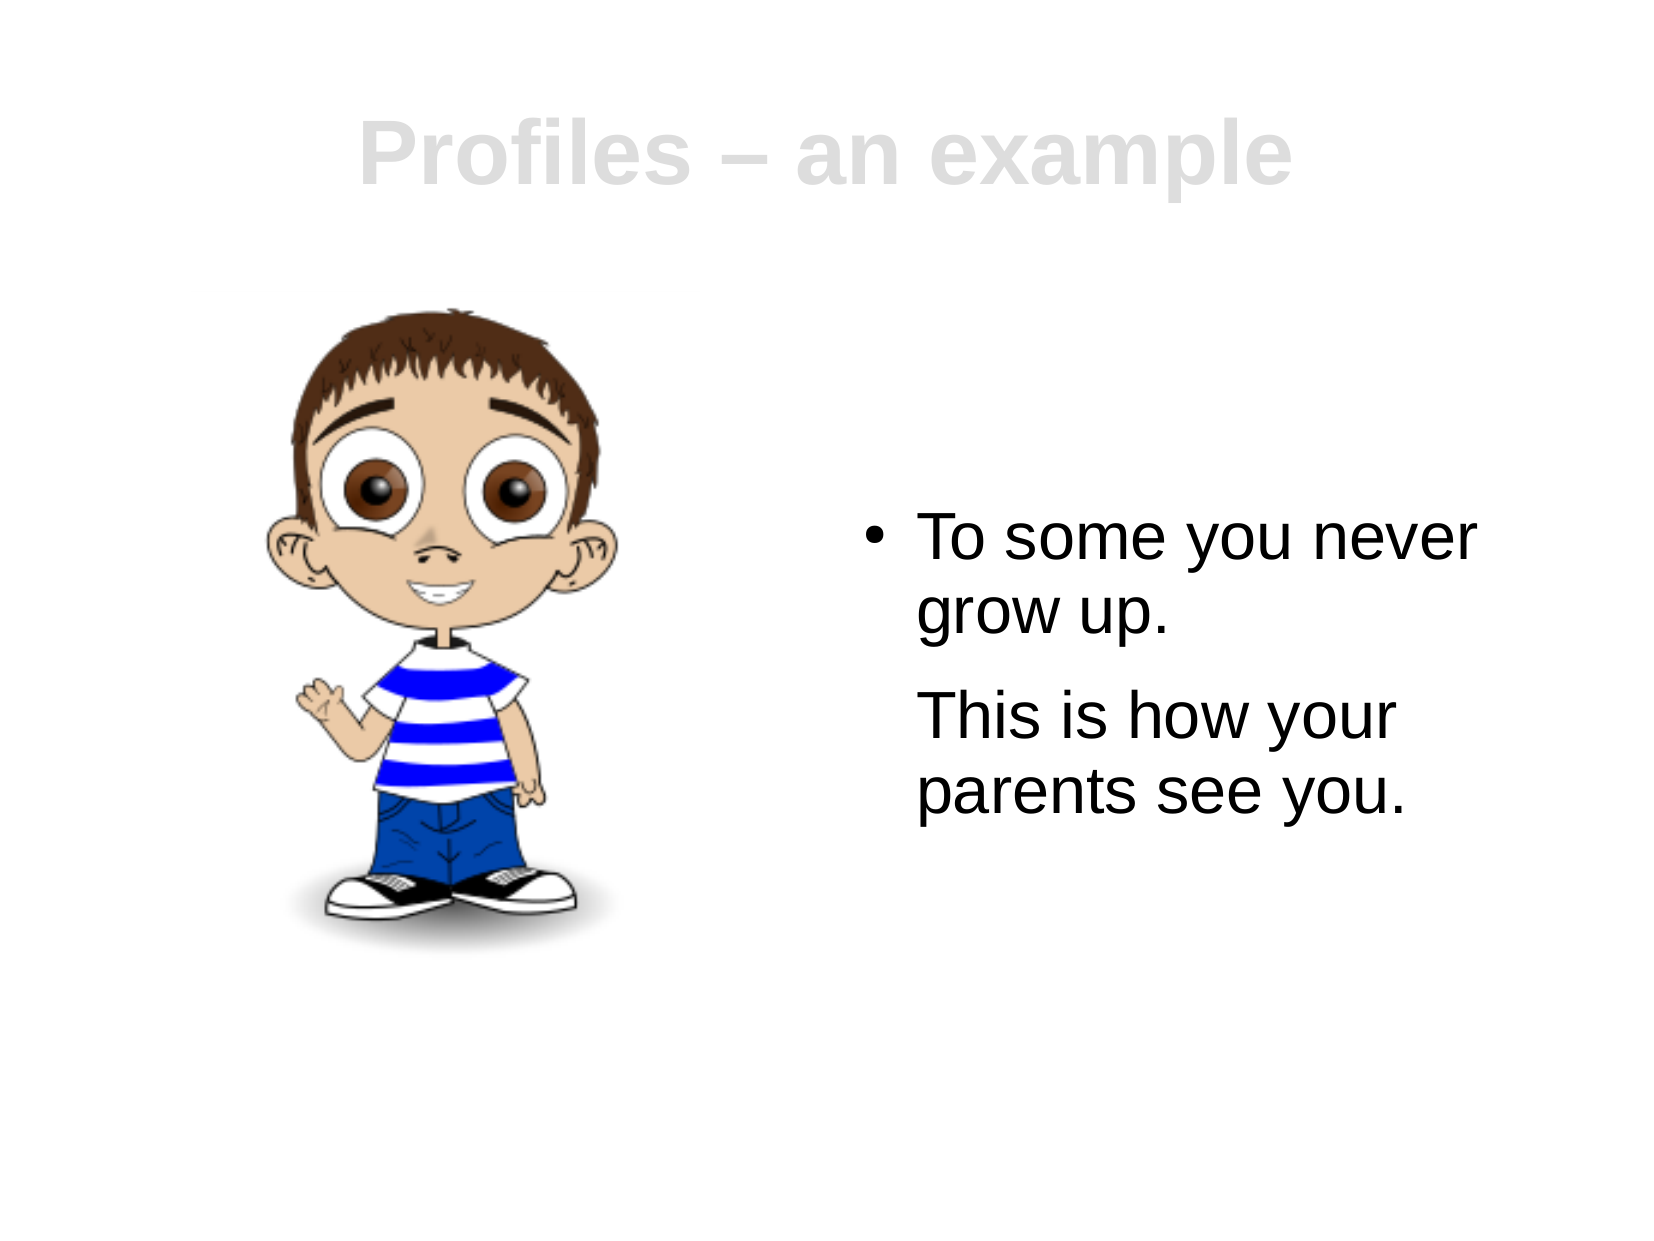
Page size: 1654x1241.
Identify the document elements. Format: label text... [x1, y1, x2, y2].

picture [191, 290, 700, 1010]
list To some you never grow up. This is how your parents see you. [845, 290, 1572, 1010]
title Profiles – an example [82, 49, 1571, 257]
